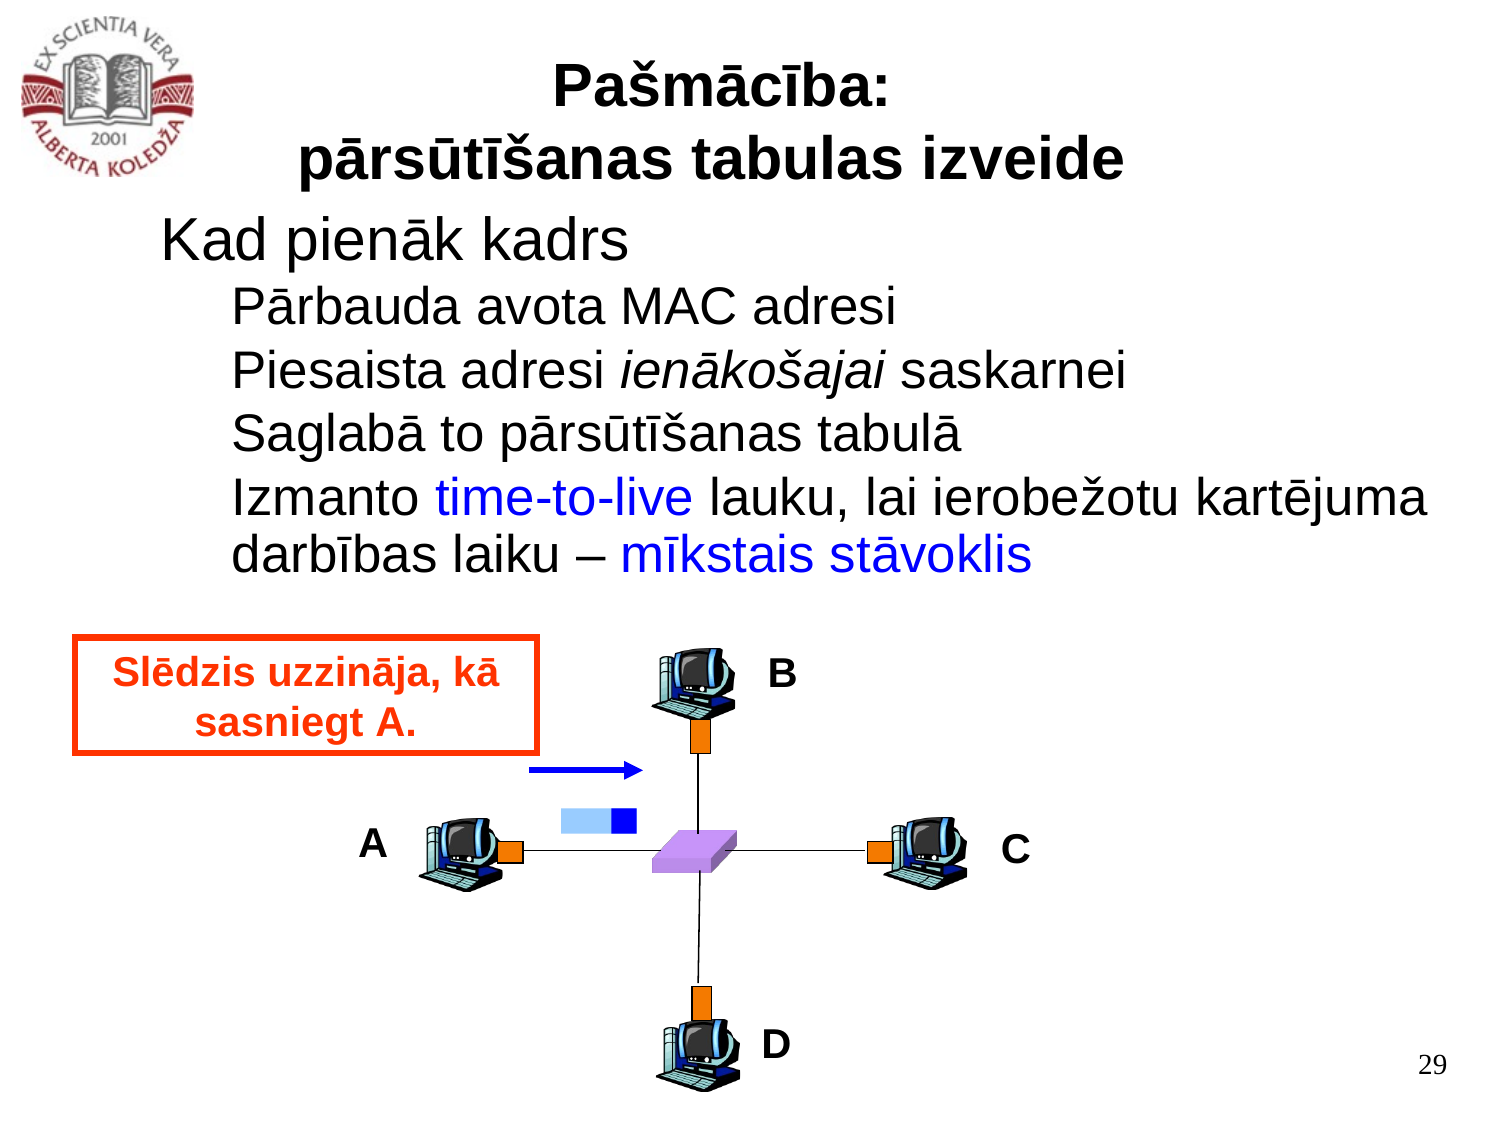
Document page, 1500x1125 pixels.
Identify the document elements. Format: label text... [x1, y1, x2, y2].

text_box Slēdzis uzzināja, kā sasniegt A. [75, 637, 537, 753]
text_box <skaitlis> [1312, 1037, 1463, 1101]
text_box A [343, 808, 404, 874]
text_box [652, 859, 710, 873]
text_box B [752, 638, 813, 704]
text_box [497, 841, 523, 864]
text_box [867, 841, 893, 864]
title Pašmācība: pārsūtīšanas tabulas izveide [50, 37, 1374, 200]
text_box [690, 719, 711, 754]
text_box [561, 808, 637, 834]
picture [651, 647, 736, 721]
text_box C [985, 814, 1047, 880]
text_box D [746, 1009, 807, 1076]
text_box [691, 986, 712, 1021]
picture [655, 1018, 741, 1092]
picture [21, 16, 194, 177]
chart [418, 817, 503, 892]
list Kad pienāk kadrs Pārbauda avota MAC adresi Piesaista adresi ienākošajai saskarnei Saglabā to pārsūtīšanas tabulā Izmanto time-to-live lauku, lai ierobežotu kartējuma darbības laiku – mīkstais stāvoklis [74, 199, 1463, 601]
picture [883, 816, 968, 890]
